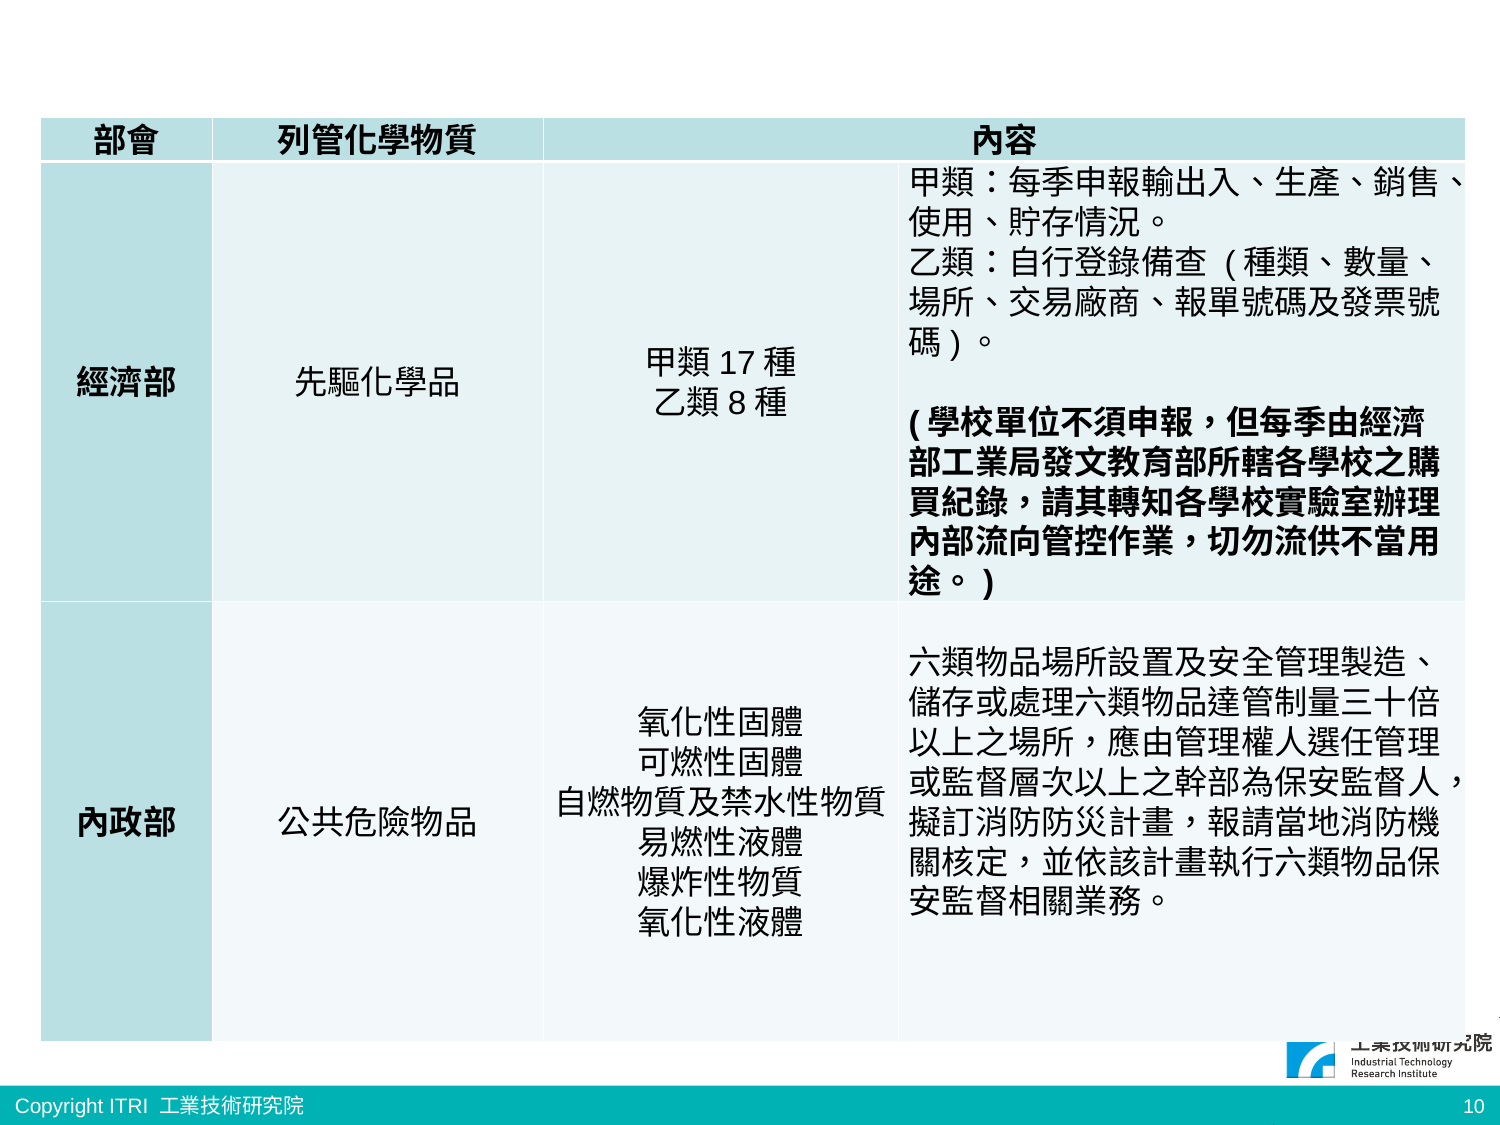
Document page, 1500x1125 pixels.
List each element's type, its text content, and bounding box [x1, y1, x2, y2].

table_cell 經濟部 [41, 163, 212, 601]
text_box <編號> [1406, 1085, 1500, 1125]
table_cell 甲類17種 乙類8種 [544, 163, 898, 601]
table_header 部會 [41, 118, 212, 160]
table_cell 六類物品場所設置及安全管理製造、儲存或處理六類物品達管制量三十倍以上之場所，應由管理權人選任管理或監督層次以上之幹部為保安監督人，擬訂消防防災計畫，報請當地消防機關核定，並依該計畫執行六類物品保安監督相關業務。 [899, 602, 1465, 1041]
table_header 內容 [544, 118, 1465, 160]
table_cell 內政部 [41, 602, 212, 1041]
table_header 列管化學物質 [213, 118, 543, 160]
table_cell 氧化性固體 可燃性固體 自燃物質及禁水性物質 易燃性液體 爆炸性物質 氧化性液體 [544, 602, 898, 1041]
table_cell 先驅化學品 [213, 163, 543, 601]
table_cell 甲類：每季申報輸出入、生產、銷售、使用、貯存情況。 乙類：自行登錄備查 (種類、數量、場所、交易廠商、報單號碼及發票號碼)。 (學校單位不須申報，但每季由經濟部工業局發文教育部所轄各學校之購買紀錄，請其轉知各學校實驗室辦理內部流向管控作業，切勿流供不當用途。) [899, 163, 1465, 601]
table_cell 公共危險物品 [213, 602, 543, 1041]
